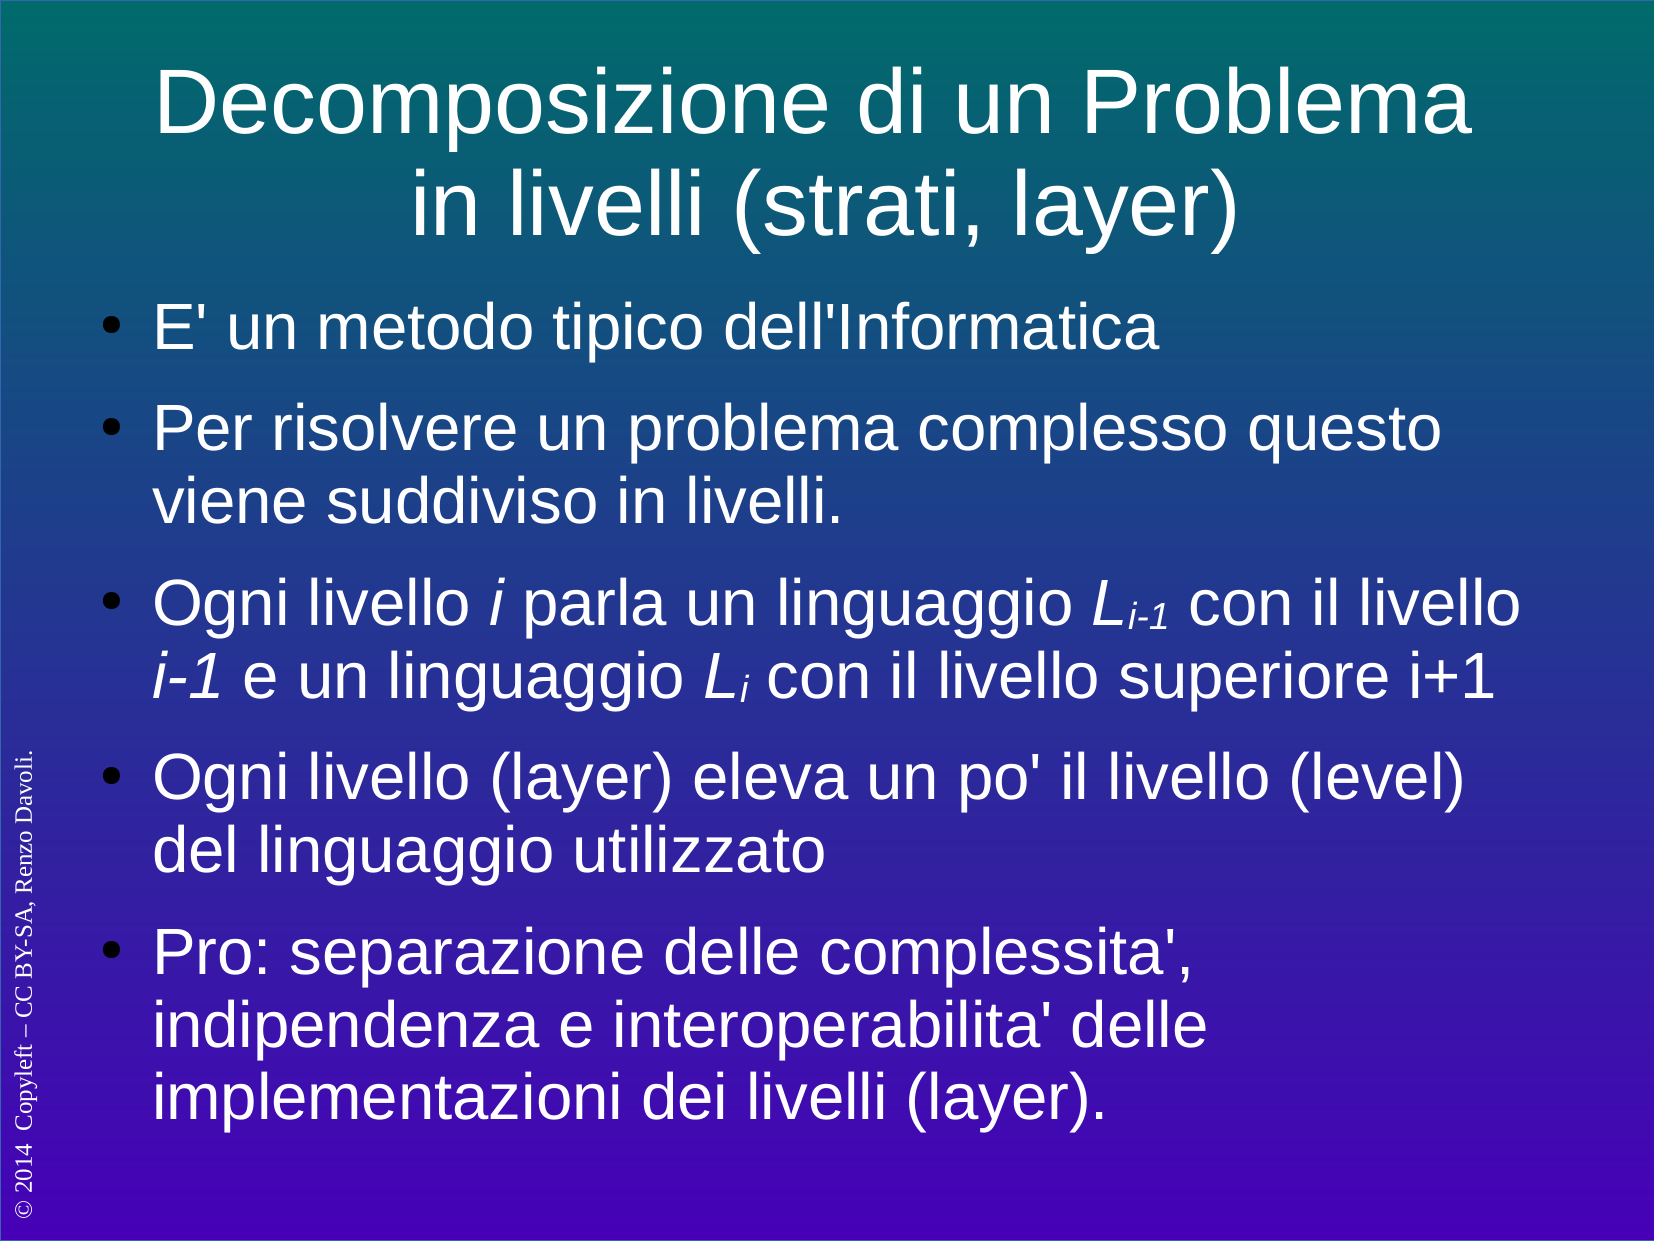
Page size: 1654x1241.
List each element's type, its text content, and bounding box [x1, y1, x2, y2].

list E' un metodo tipico dell'Informatica Per risolvere un problema complesso questo viene suddiviso in livelli. Ogni livello i parla un linguaggio Li-1 con il livello i-1 e un linguaggio Li con il livello superiore i+1 Ogni livello (layer) eleva un po' il livello (level) del linguaggio utilizzato Pro: separazione delle complessita', indipendenza e interoperabilita' delle implementazioni dei livelli (layer). [82, 290, 1571, 1141]
title Decomposizione di un Problema in livelli (strati, layer) [82, 49, 1571, 257]
